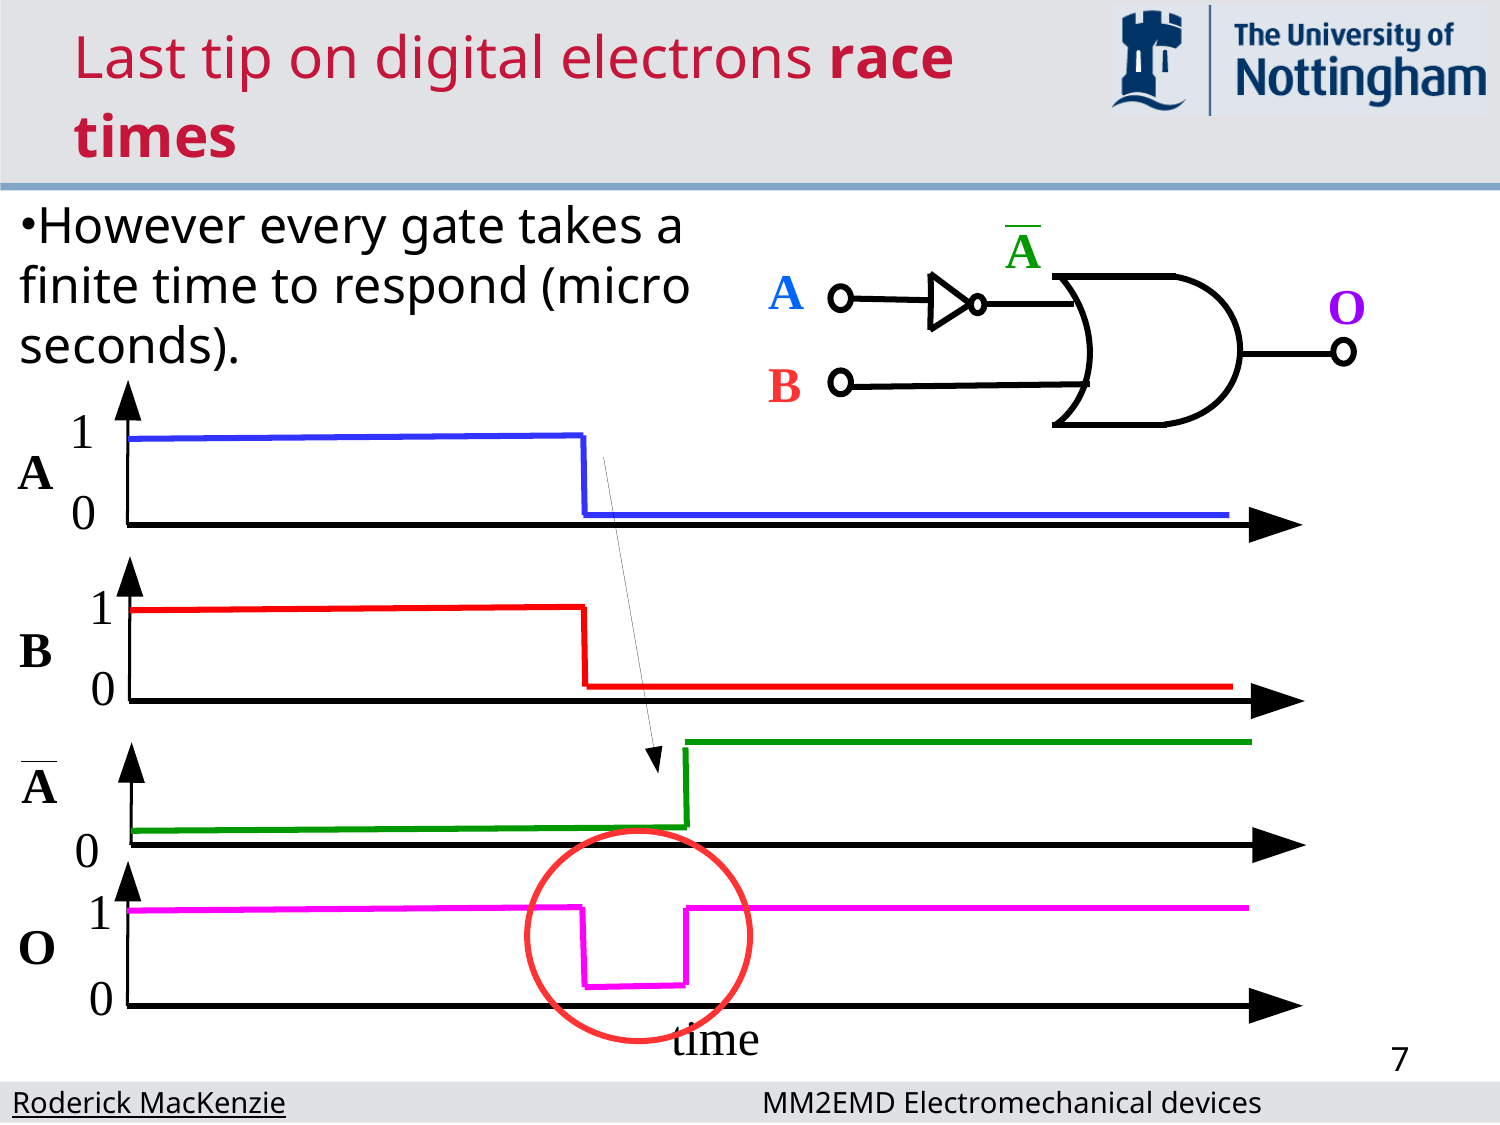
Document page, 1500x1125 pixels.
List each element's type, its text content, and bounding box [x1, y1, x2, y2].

text_box O [2, 907, 72, 983]
text_box 0 [56, 471, 111, 547]
title Last tip on digital electrons race times [59, 20, 1088, 172]
text_box time [656, 997, 777, 1075]
text_box However every gate takes a finite time to respond (micro seconds). [4, 186, 787, 382]
text_box 1 [74, 567, 130, 643]
text_box A [753, 252, 820, 328]
text_box B [4, 609, 68, 685]
text_box 1 [54, 391, 110, 466]
text_box 0 [59, 809, 115, 885]
text_box A [990, 211, 1057, 287]
text_box time [656, 997, 724, 1036]
text_box A [2, 431, 69, 507]
text_box 1 [72, 871, 128, 947]
text_box <number> [1375, 1030, 1500, 1101]
text_box 0 [73, 958, 129, 1034]
text_box O [1312, 267, 1382, 342]
text_box 0 [75, 647, 131, 723]
picture [1111, 4, 1487, 116]
text_box B [753, 344, 817, 420]
text_box A [6, 746, 73, 822]
